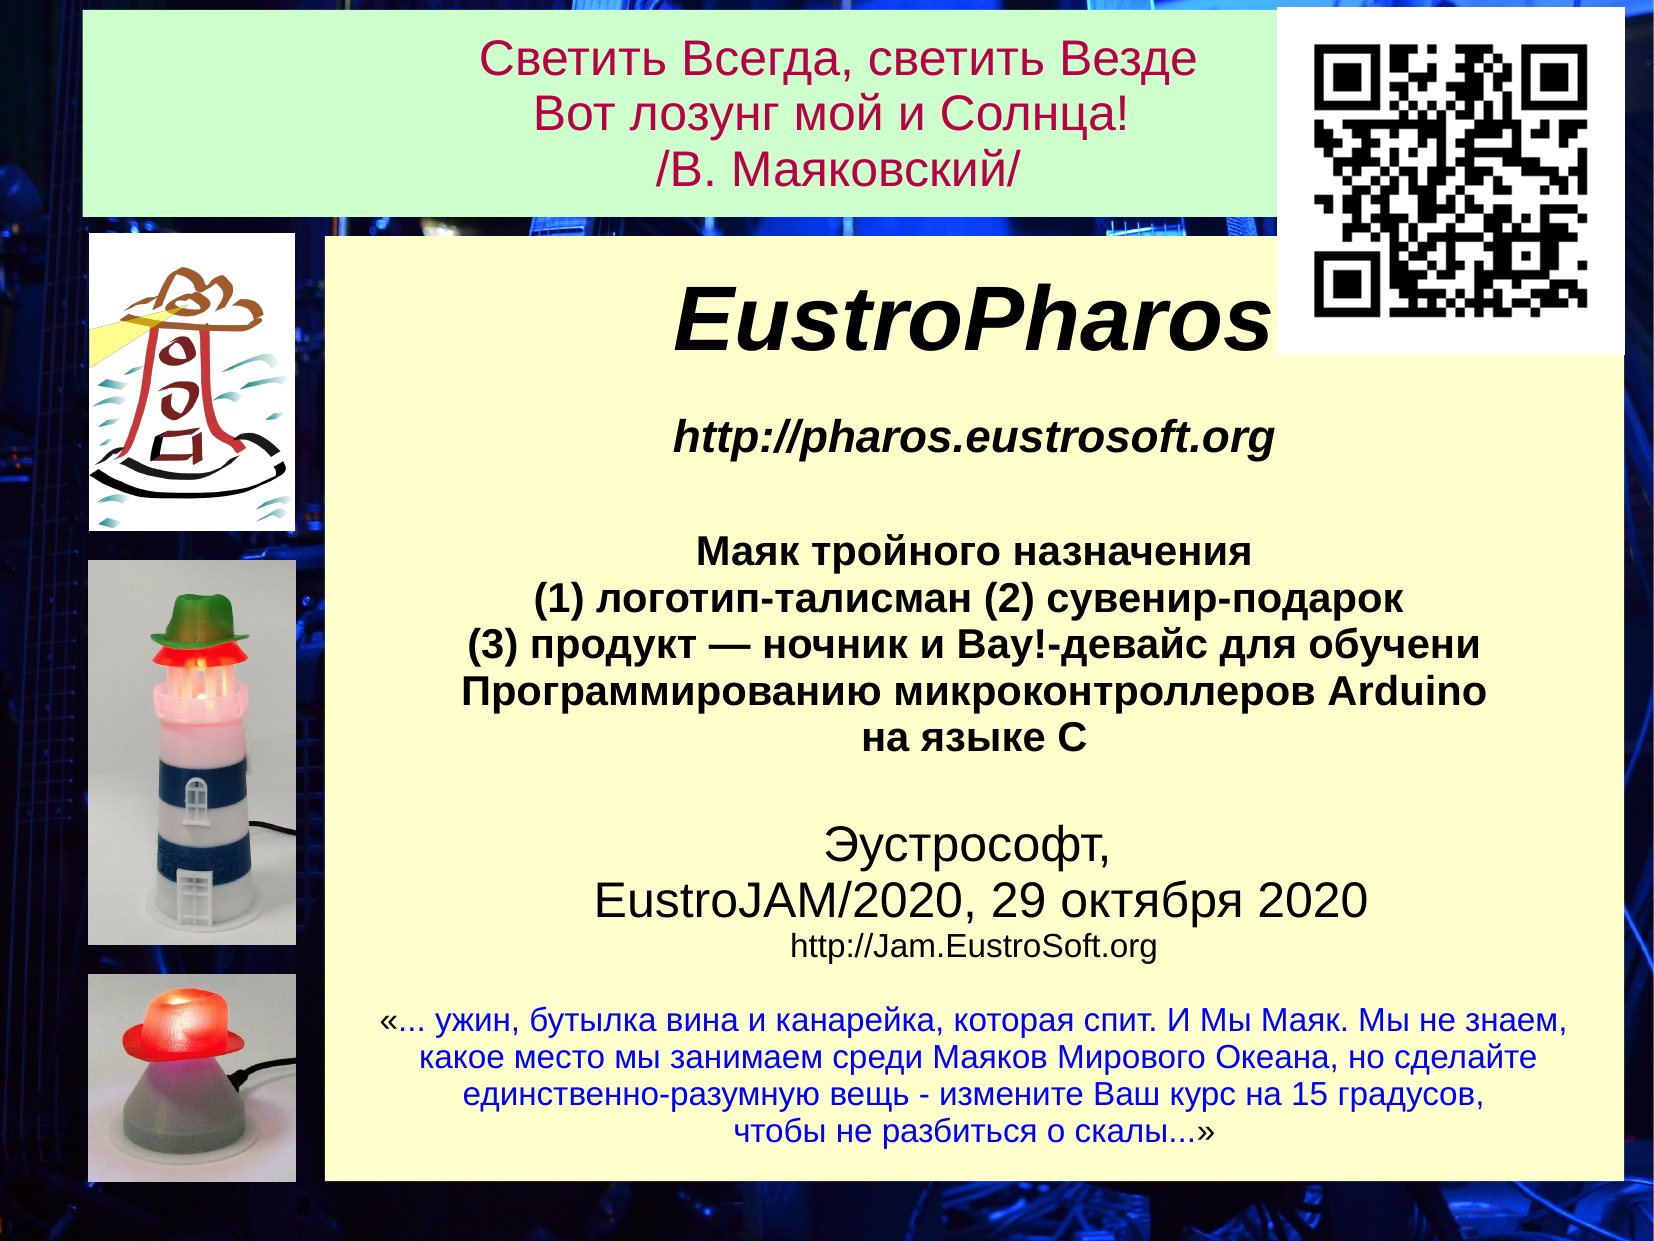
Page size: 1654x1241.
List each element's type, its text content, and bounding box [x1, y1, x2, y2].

picture [0, 0, 1654, 1241]
title Светить Всегда, светить Везде Вот лозунг мой и Солнца! /В. Маяковский/ [82, 9, 1277, 217]
subtitle EustroPharos http://pharos.eustrosoft.org Маяк тройного назначения (1) логотип-талисман (2) сувенир-подарок (3) продукт — ночник и Вау!-девайс для обучени Программированию микроконтроллеров Arduino на языке C Эустрософт, EustroJAM/2020, 29 октября 2020 http://Jam.EustroSoft.org «... ужин, бутылка вина и канарейка, которая спит. И Мы Маяк. Мы не знаем, какое место мы занимаем среди Маяков Мирового Океана, но сделайте единственно-разумную вещь - измените Ваш курс на 15 градусов, чтобы не разбиться о скалы...» [324, 236, 1625, 1182]
